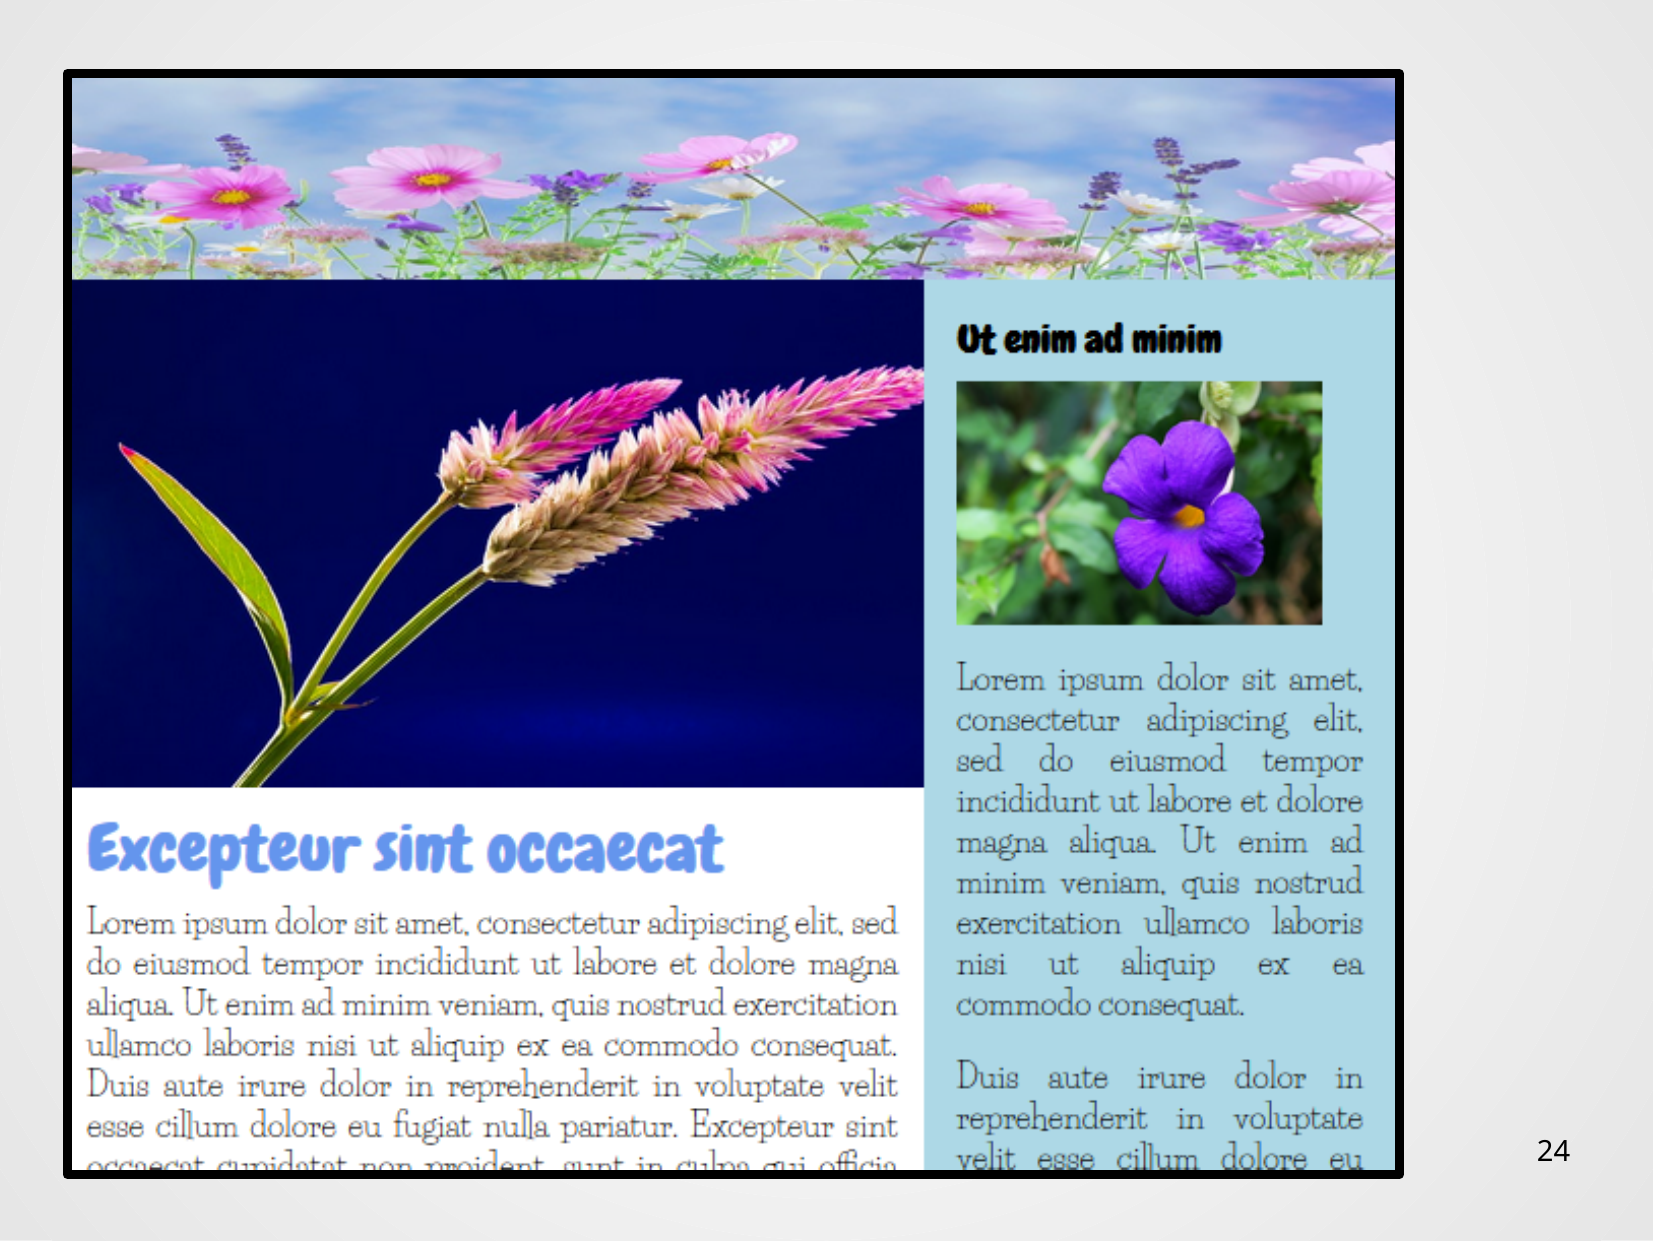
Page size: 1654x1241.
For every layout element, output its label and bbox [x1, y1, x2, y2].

picture [71, 78, 1396, 1171]
